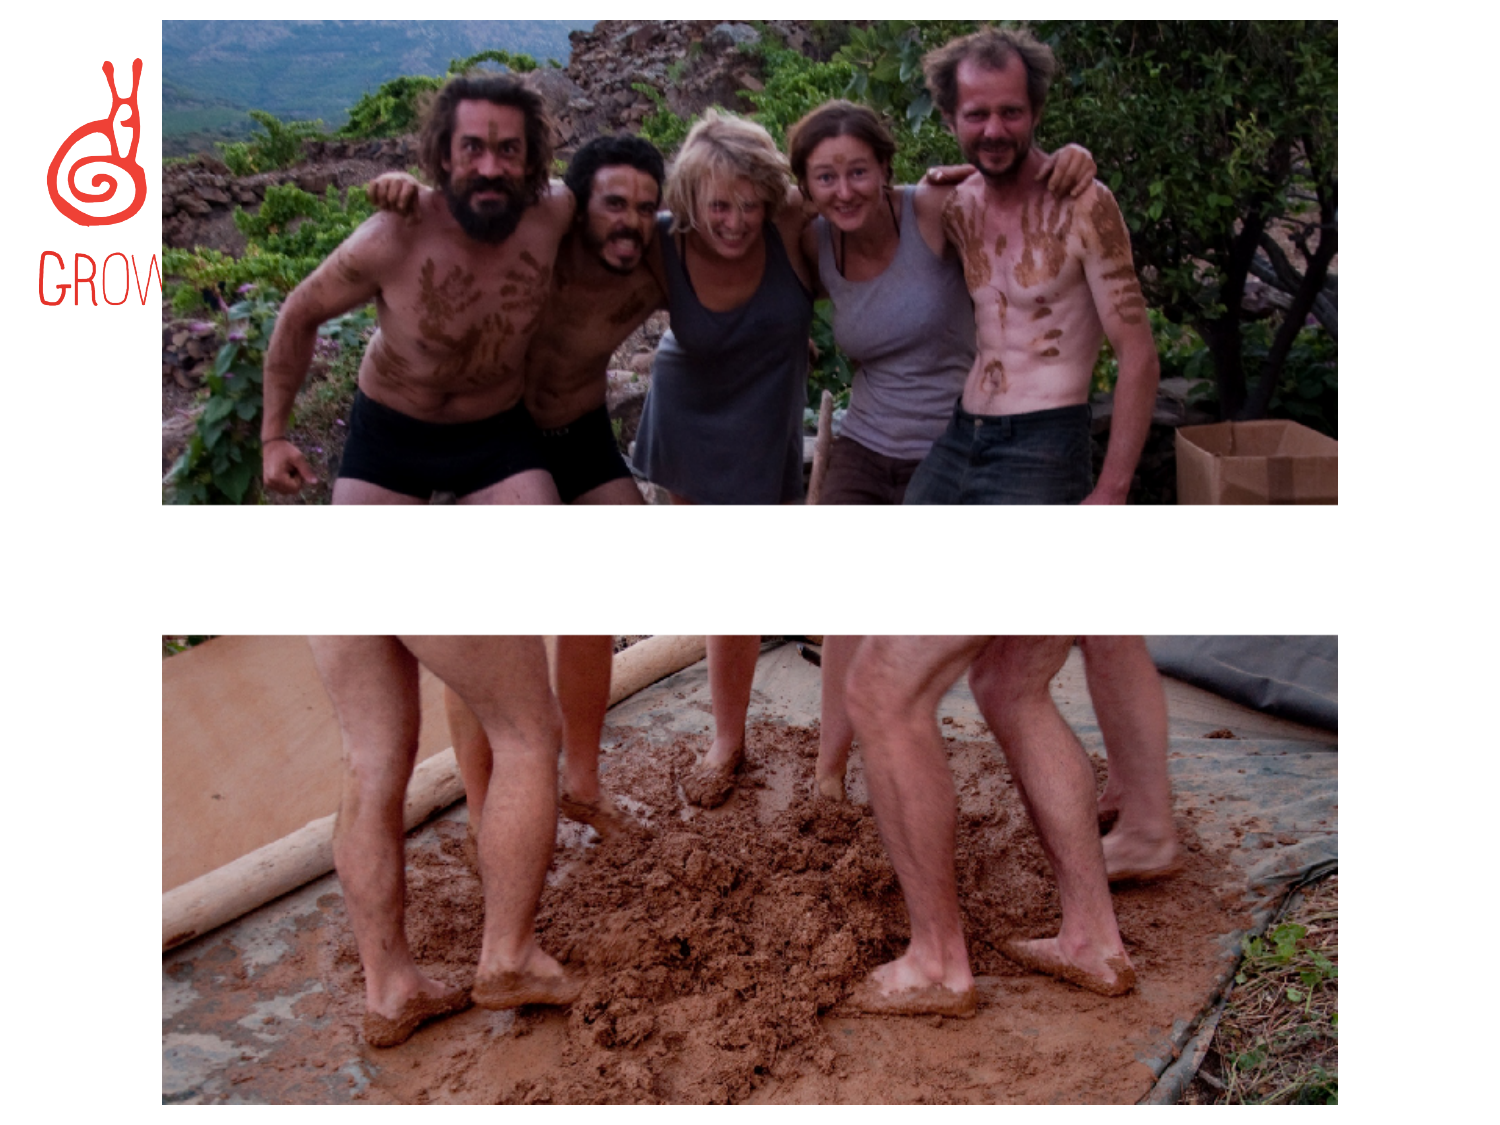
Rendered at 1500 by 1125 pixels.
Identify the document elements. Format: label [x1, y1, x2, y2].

picture [39, 20, 1338, 1105]
